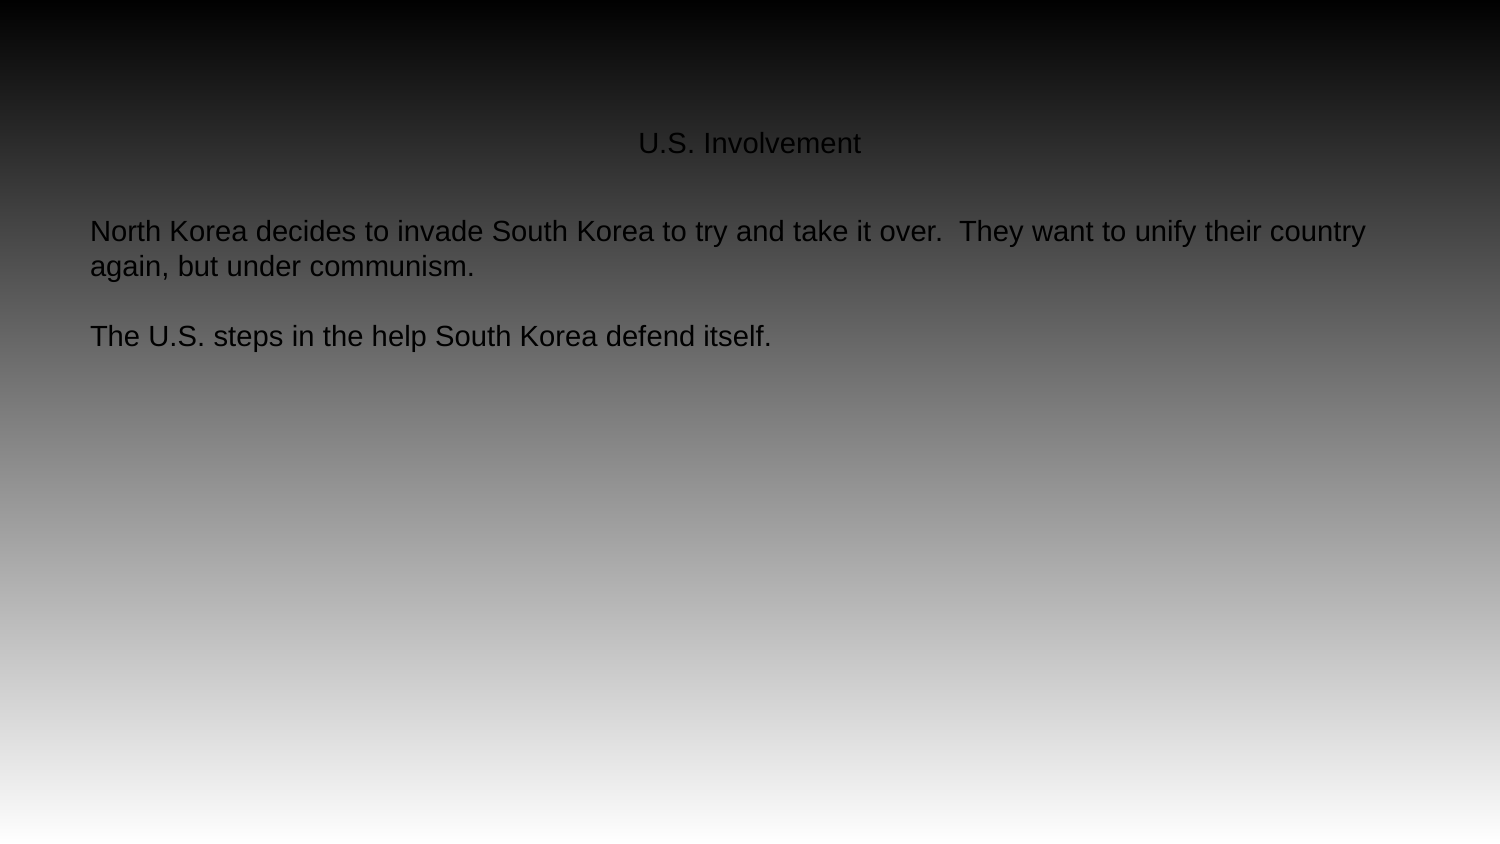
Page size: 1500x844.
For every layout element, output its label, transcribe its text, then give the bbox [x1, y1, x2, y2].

title U.S. Involvement [75, 33, 1425, 175]
list North Korea decides to invade South Korea to try and take it over. They want to unify their country again, but under communism. The U.S. steps in the help South Korea defend itself. [75, 196, 1425, 808]
